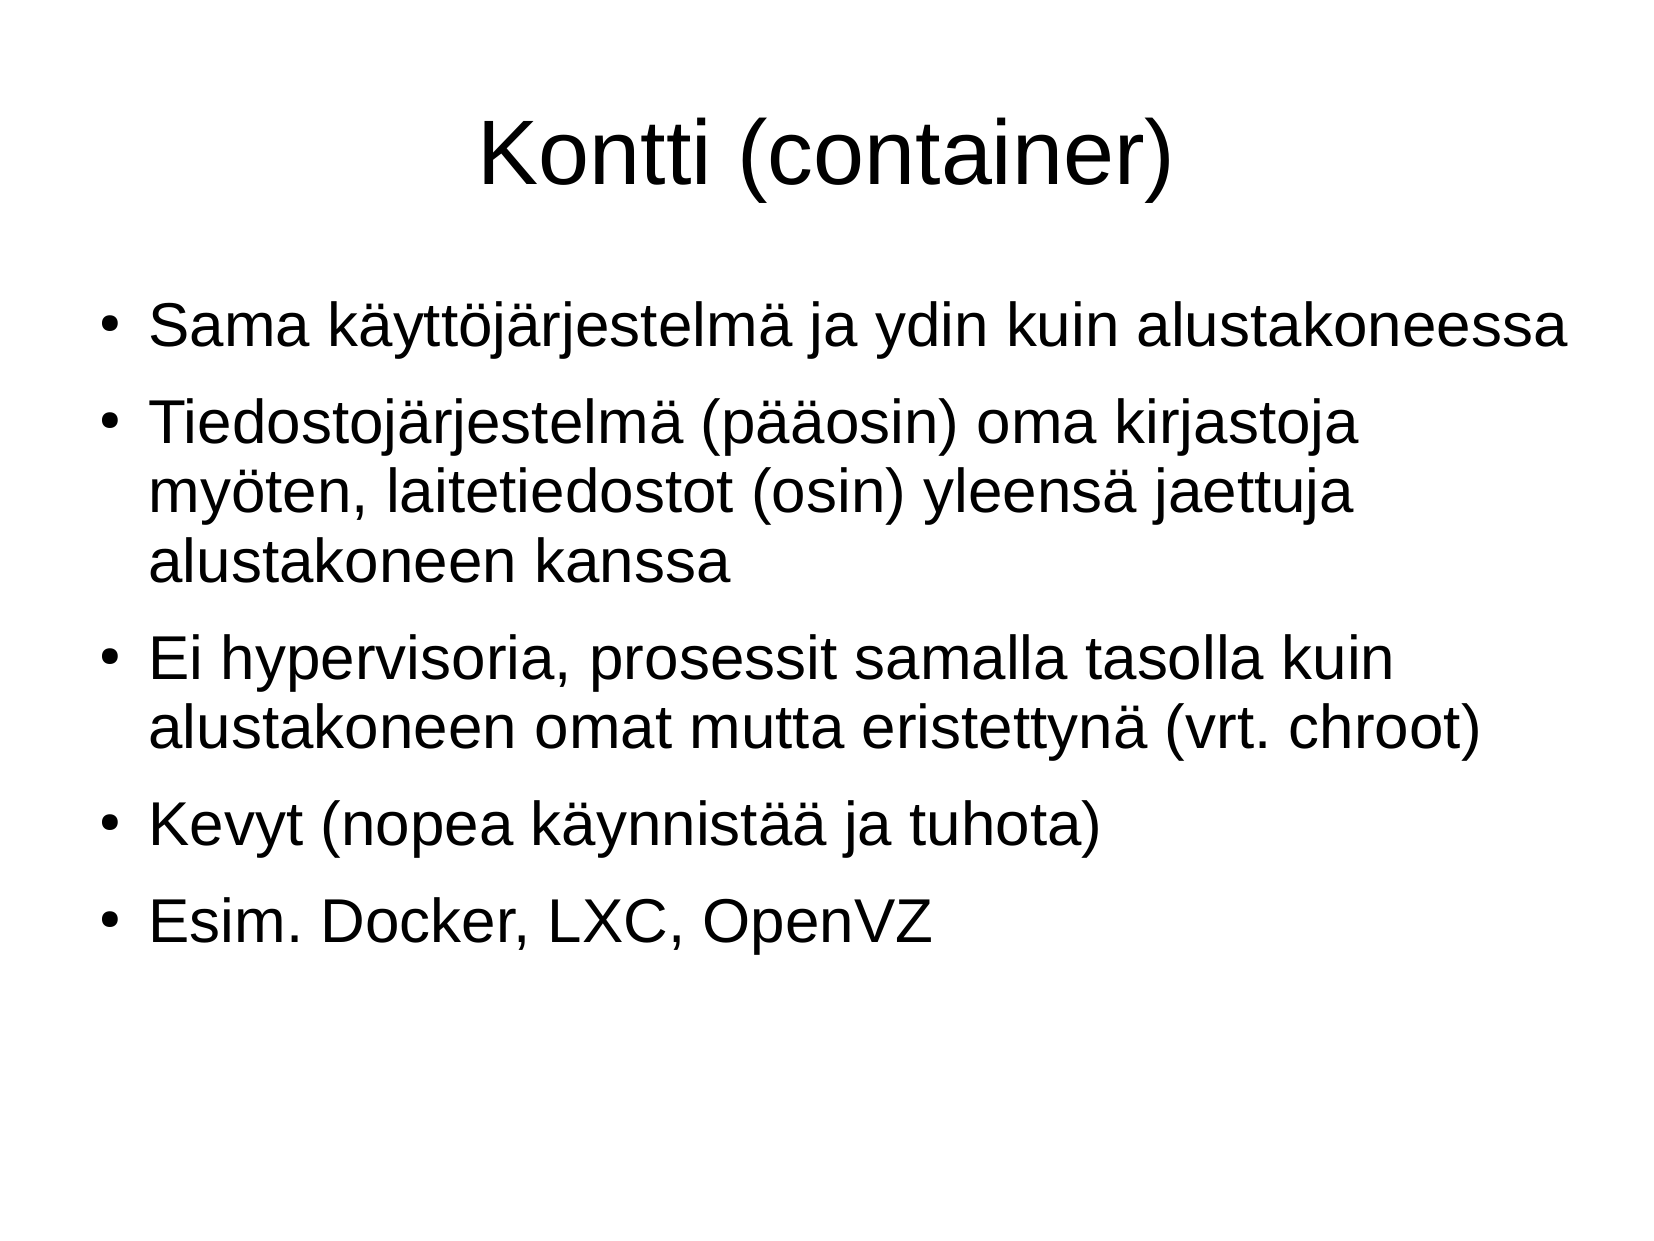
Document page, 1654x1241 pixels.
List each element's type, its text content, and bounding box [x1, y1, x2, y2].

title Kontti (container) [82, 49, 1571, 257]
list Sama käyttöjärjestelmä ja ydin kuin alustakoneessa Tiedostojärjestelmä (pääosin) oma kirjastoja myöten, laitetiedostot (osin) yleensä jaettuja alustakoneen kanssa Ei hypervisoria, prosessit samalla tasolla kuin alustakoneen omat mutta eristettynä (vrt. chroot) Kevyt (nopea käynnistää ja tuhota) Esim. Docker, LXC, OpenVZ [82, 290, 1571, 1010]
